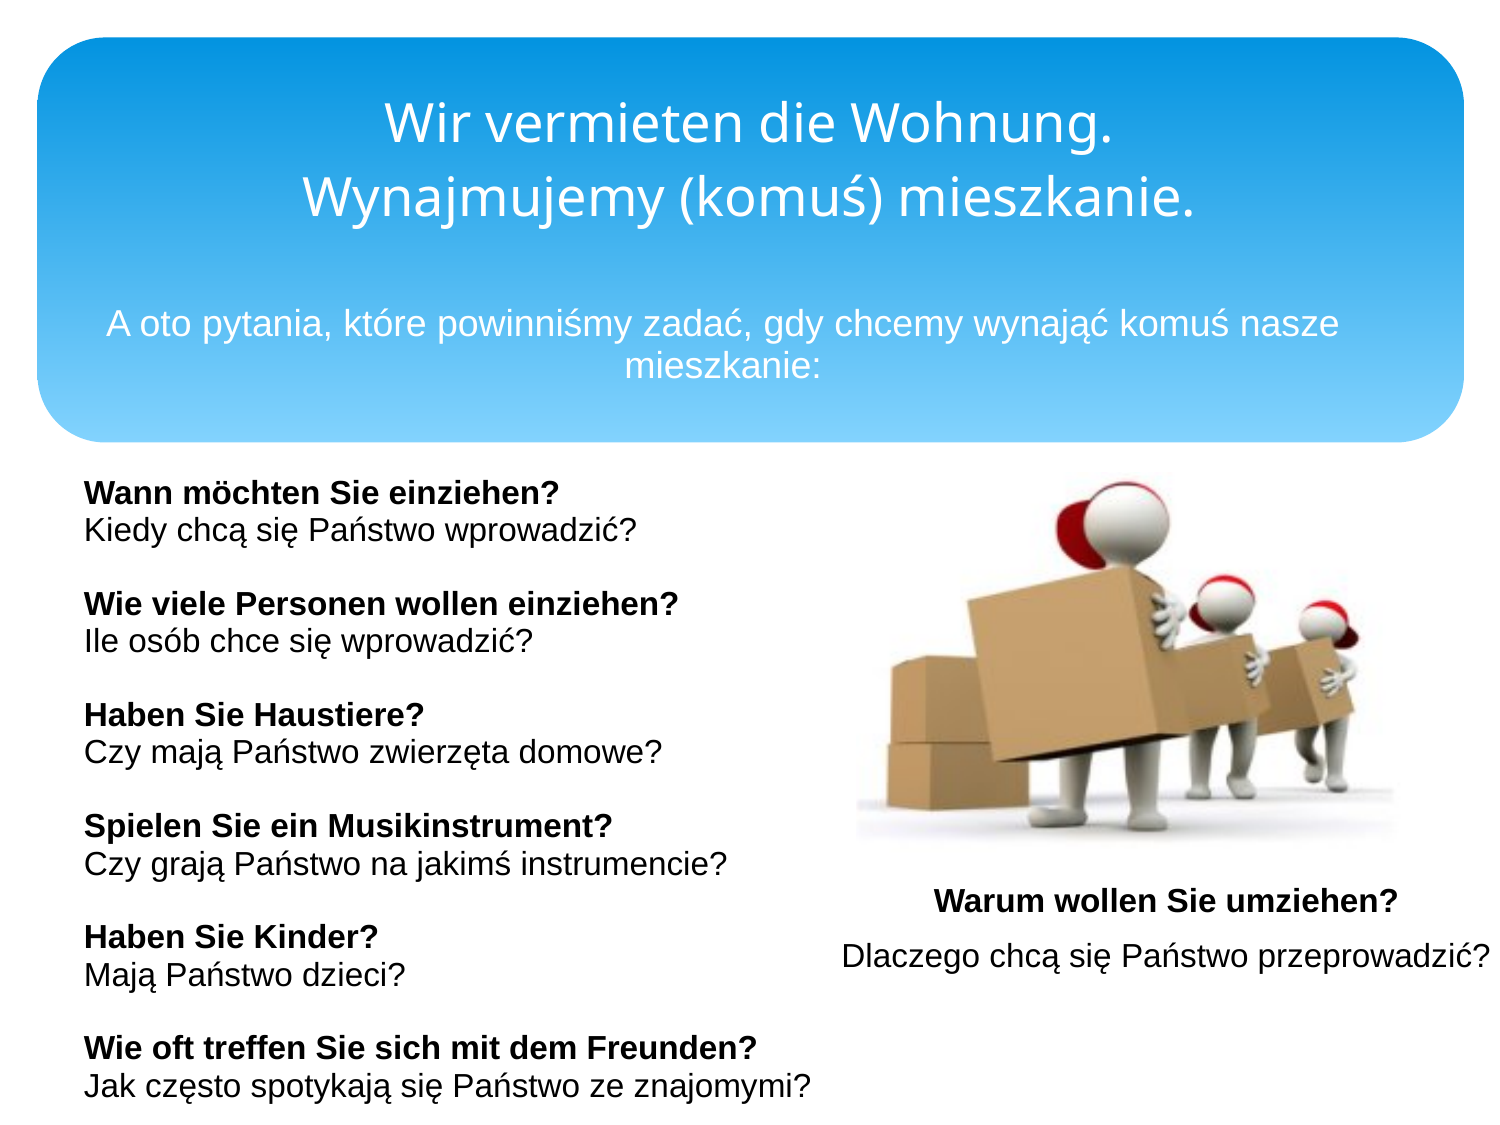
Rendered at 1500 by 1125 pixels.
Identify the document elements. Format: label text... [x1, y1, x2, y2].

subtitle Wann möchten Sie einziehen? Kiedy chcą się Państwo wprowadzić? Wie viele Personen wollen einziehen? Ile osób chce się wprowadzić? Haben Sie Haustiere? Czy mają Państwo zwierzęta domowe? Spielen Sie ein Musikinstrument? Czy grają Państwo na jakimś instrumencie? Haben Sie Kinder? Mają Państwo dzieci? Wie oft treffen Sie sich mit dem Freunden? Jak często spotykają się Państwo ze znajomymi? [83, 469, 1300, 1110]
picture [856, 472, 1418, 857]
text_box A oto pytania, które powinniśmy zadać, gdy chcemy wynająć komuś nasze mieszkanie: [91, 295, 1418, 395]
title Wir vermieten die Wohnung. Wynajmujemy (komuś) mieszkanie. [75, 62, 1425, 254]
text_box Warum wollen Sie umziehen? Dlaczego chcą się Państwo przeprowadzić? [826, 856, 1500, 966]
